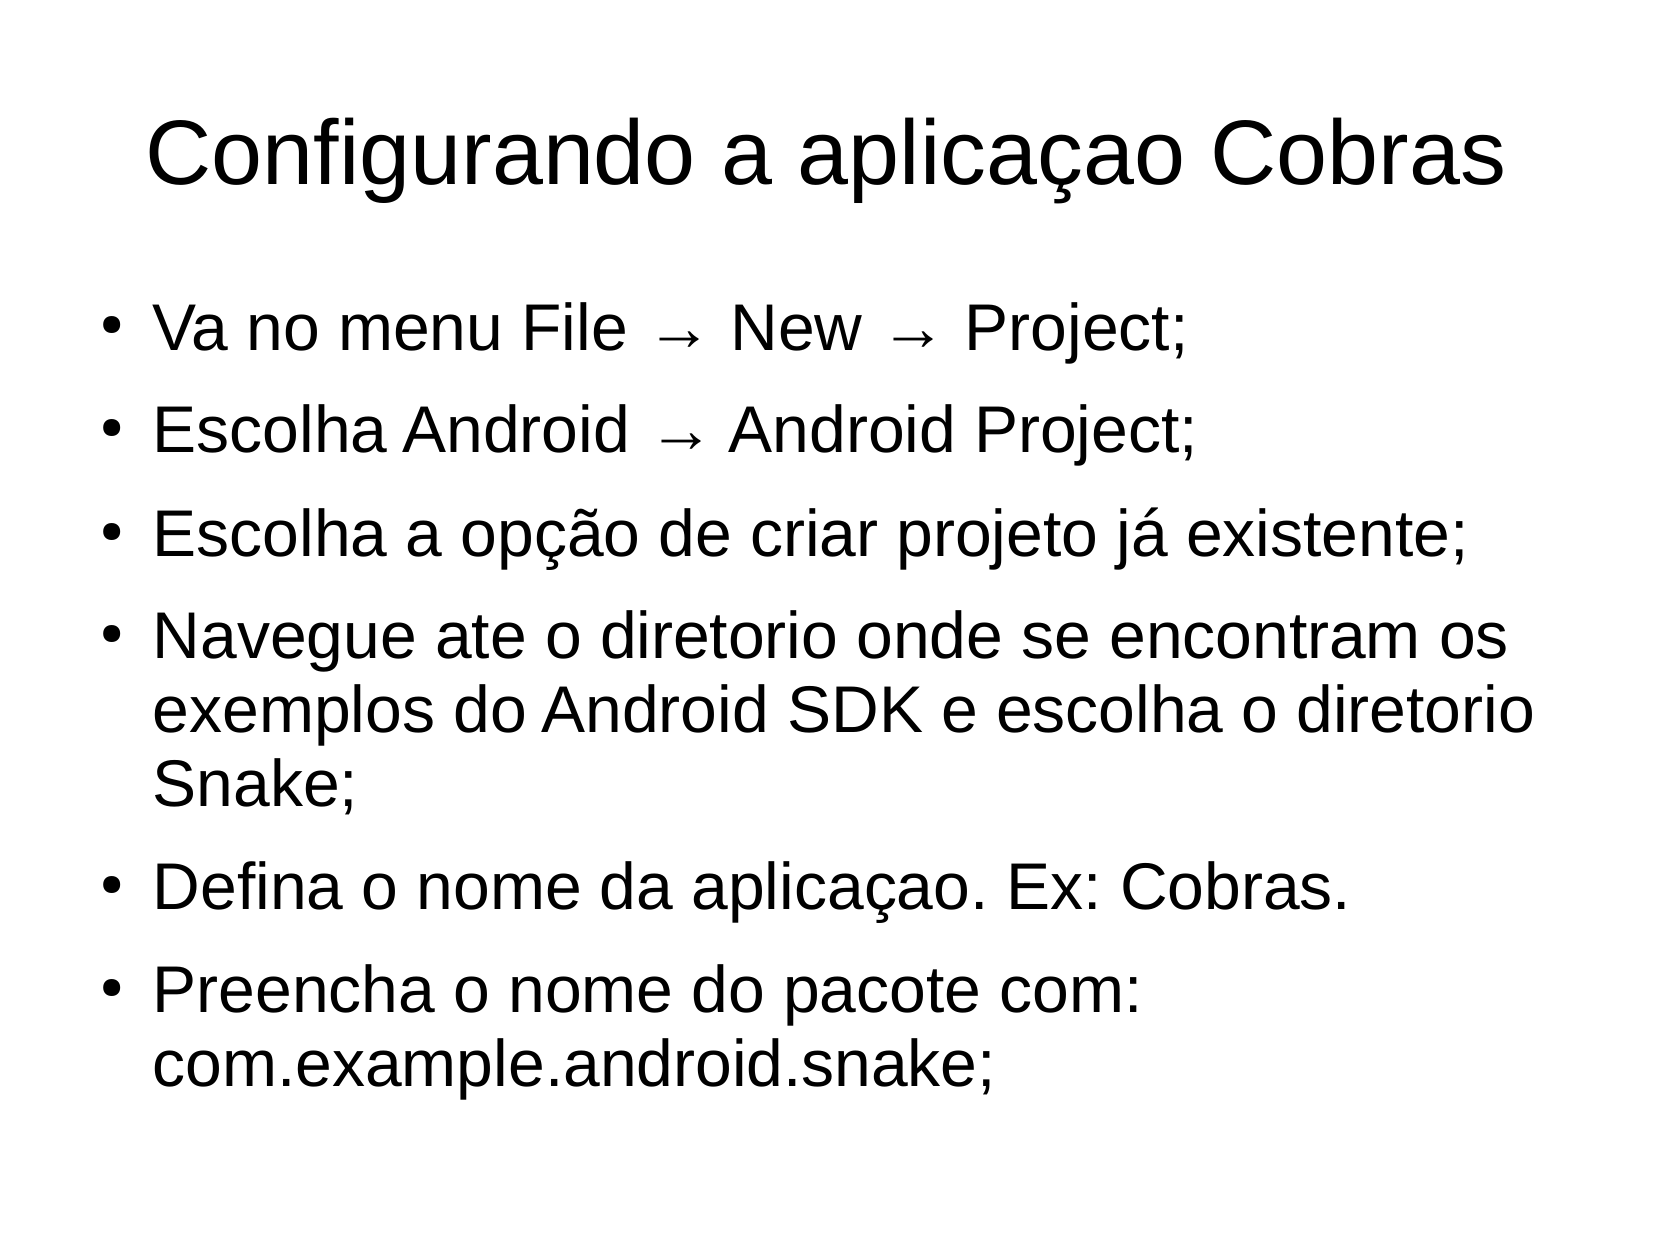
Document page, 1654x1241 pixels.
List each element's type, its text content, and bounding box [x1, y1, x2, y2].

title Configurando a aplicaçao Cobras [82, 49, 1571, 257]
list Va no menu File → New → Project; Escolha Android → Android Project; Escolha a opção de criar projeto já existente; Navegue ate o diretorio onde se encontram os exemplos do Android SDK e escolha o diretorio Snake; Defina o nome da aplicaçao. Ex: Cobras. Preencha o nome do pacote com: com.example.android.snake; [82, 290, 1571, 1109]
